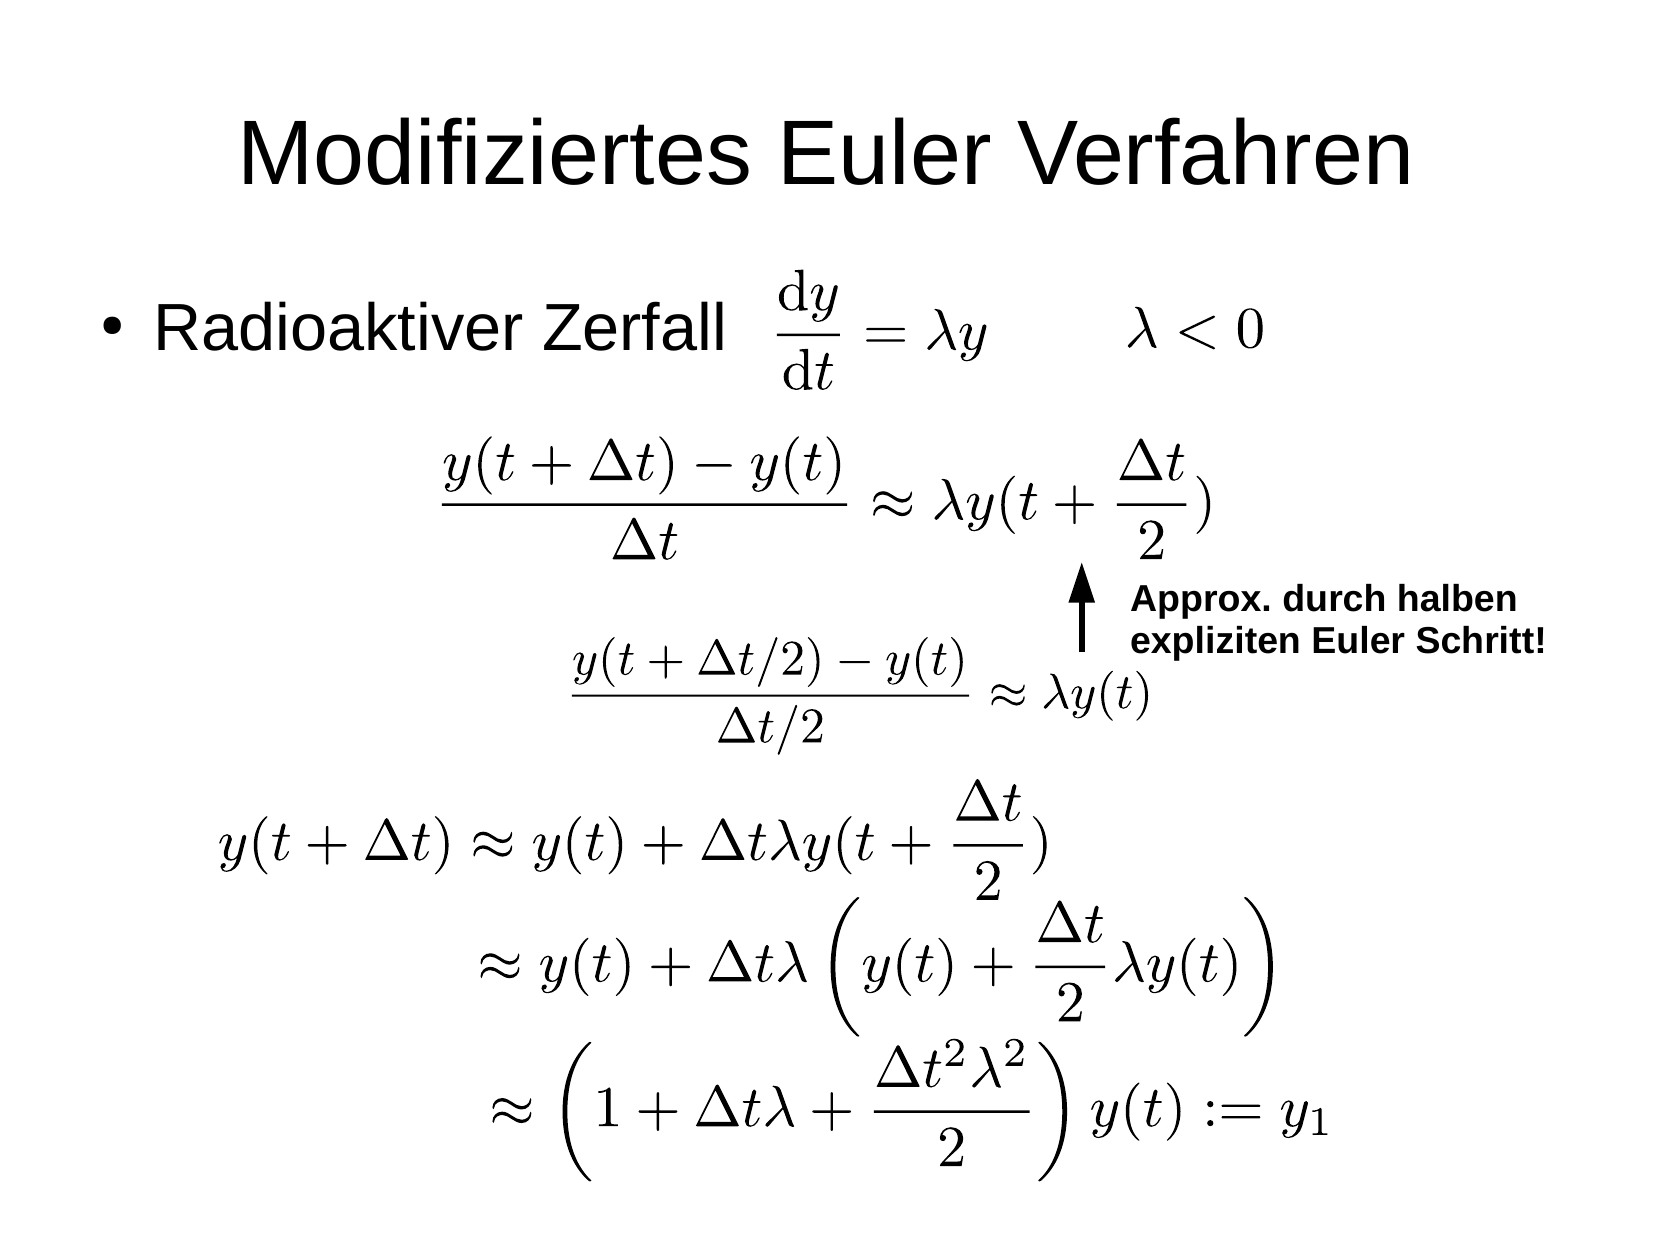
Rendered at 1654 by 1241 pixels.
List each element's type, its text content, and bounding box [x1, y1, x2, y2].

text_box [776, 269, 989, 390]
list Radioaktiver Zerfall [82, 290, 1571, 1094]
text_box [1124, 306, 1265, 350]
title Modifiziertes Euler Verfahren [82, 49, 1571, 257]
text_box [489, 1094, 1331, 1182]
